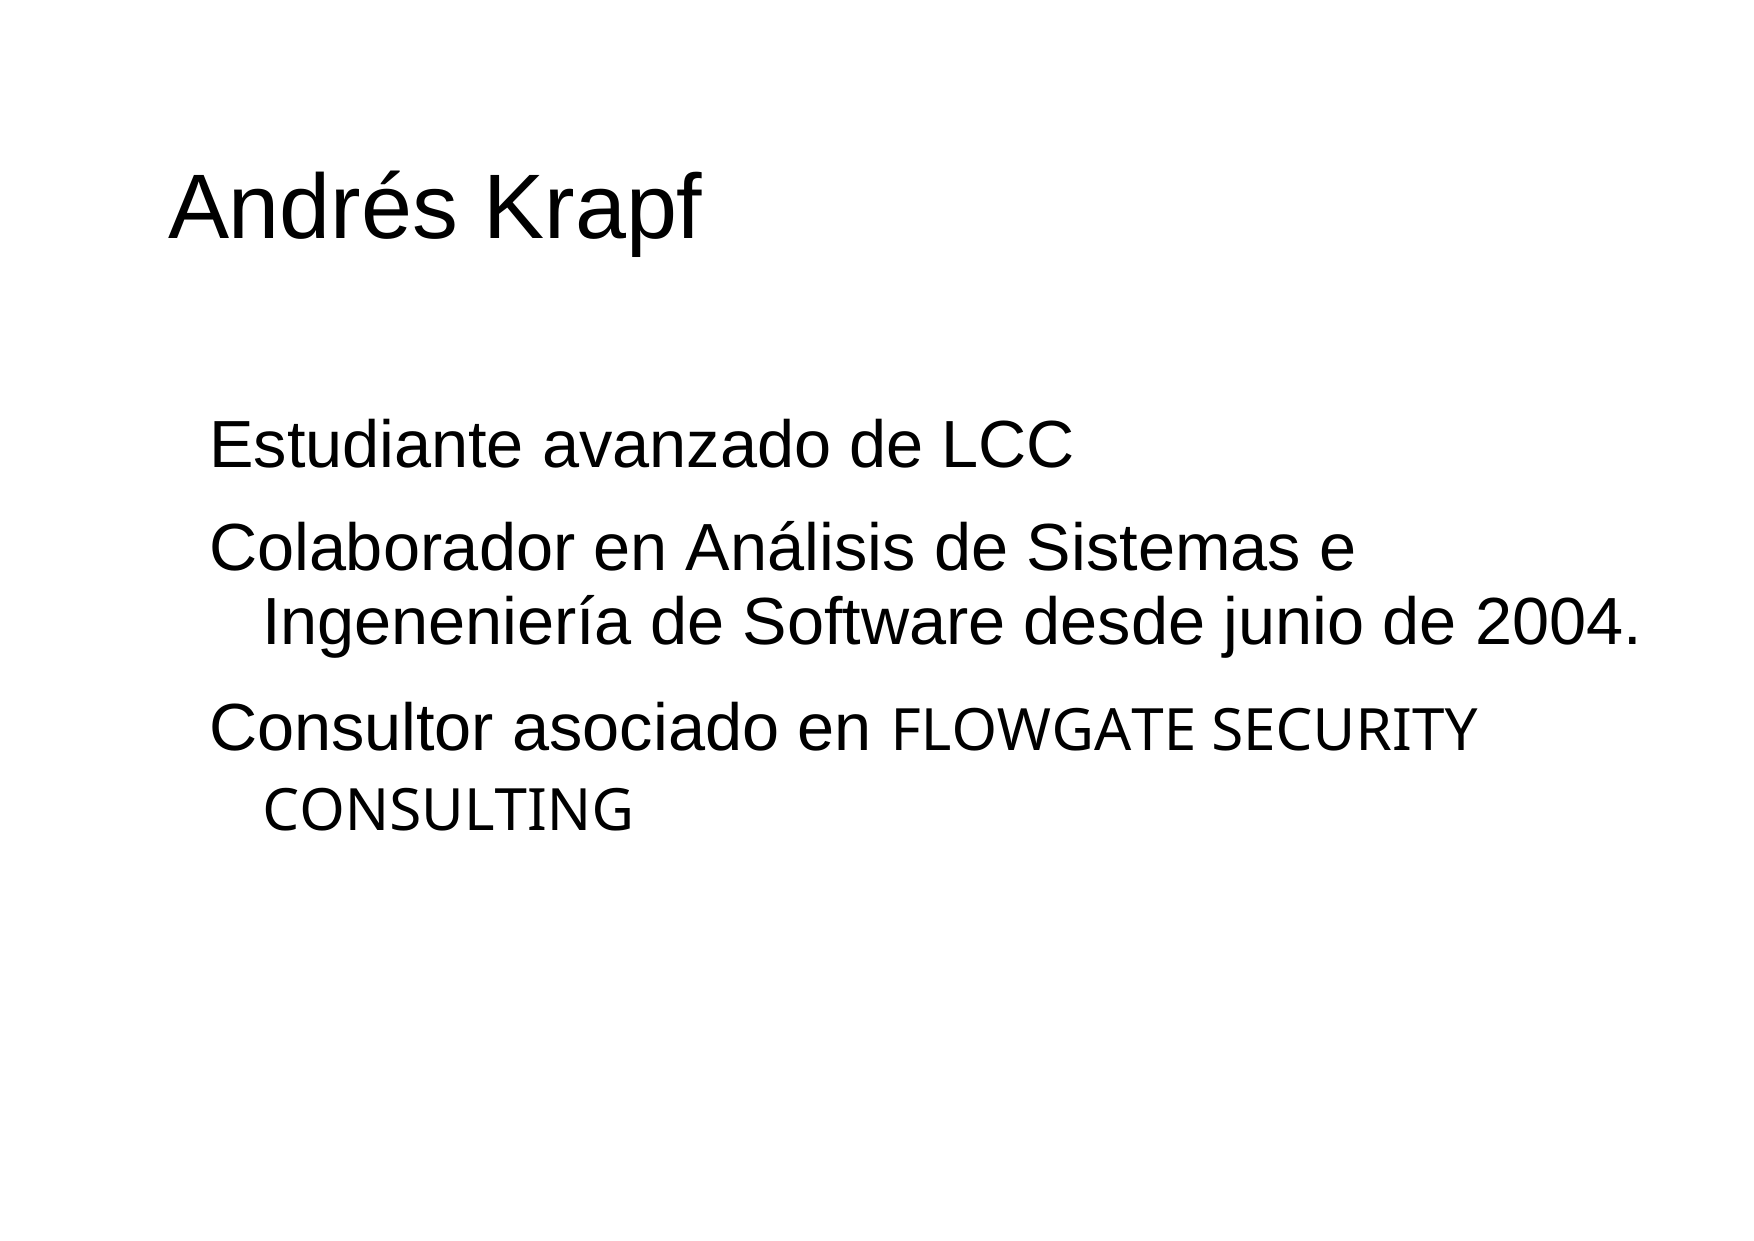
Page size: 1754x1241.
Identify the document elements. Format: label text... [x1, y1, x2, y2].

title Andrés Krapf [168, 102, 1627, 311]
list Estudiante avanzado de LCC Colaborador en Análisis de Sistemas e Ingeneniería de Software desde junio de 2004. Consultor asociado en FLOWGATE SECURITY CONSULTING [191, 407, 1690, 1189]
